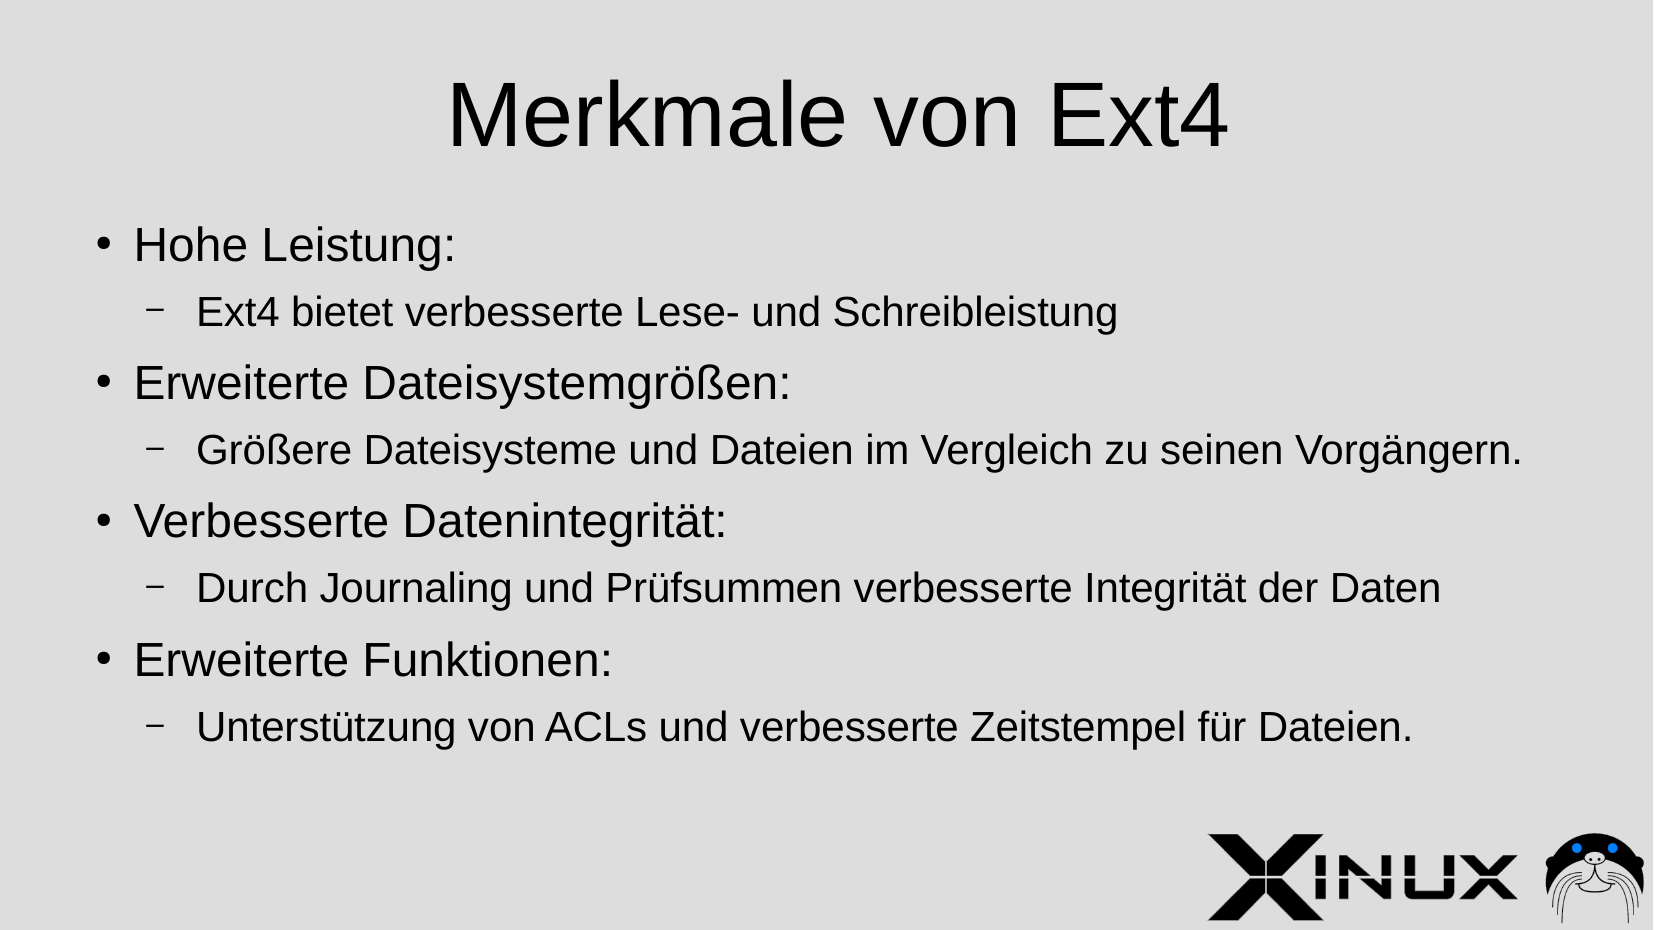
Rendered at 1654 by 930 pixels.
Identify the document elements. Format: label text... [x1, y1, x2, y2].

title Merkmale von Ext4 [82, 37, 1571, 193]
picture [1200, 824, 1650, 930]
list Hohe Leistung: Ext4 bietet verbesserte Lese- und Schreibleistung Erweiterte Dateisystemgrößen: Größere Dateisysteme und Dateien im Vergleich zu seinen Vorgängern. Verbesserte Datenintegrität: Durch Journaling und Prüfsummen verbesserte Integrität der Daten Erweiterte Funktionen: Unterstützung von ACLs und verbesserte Zeitstempel für Dateien. [82, 217, 1571, 757]
